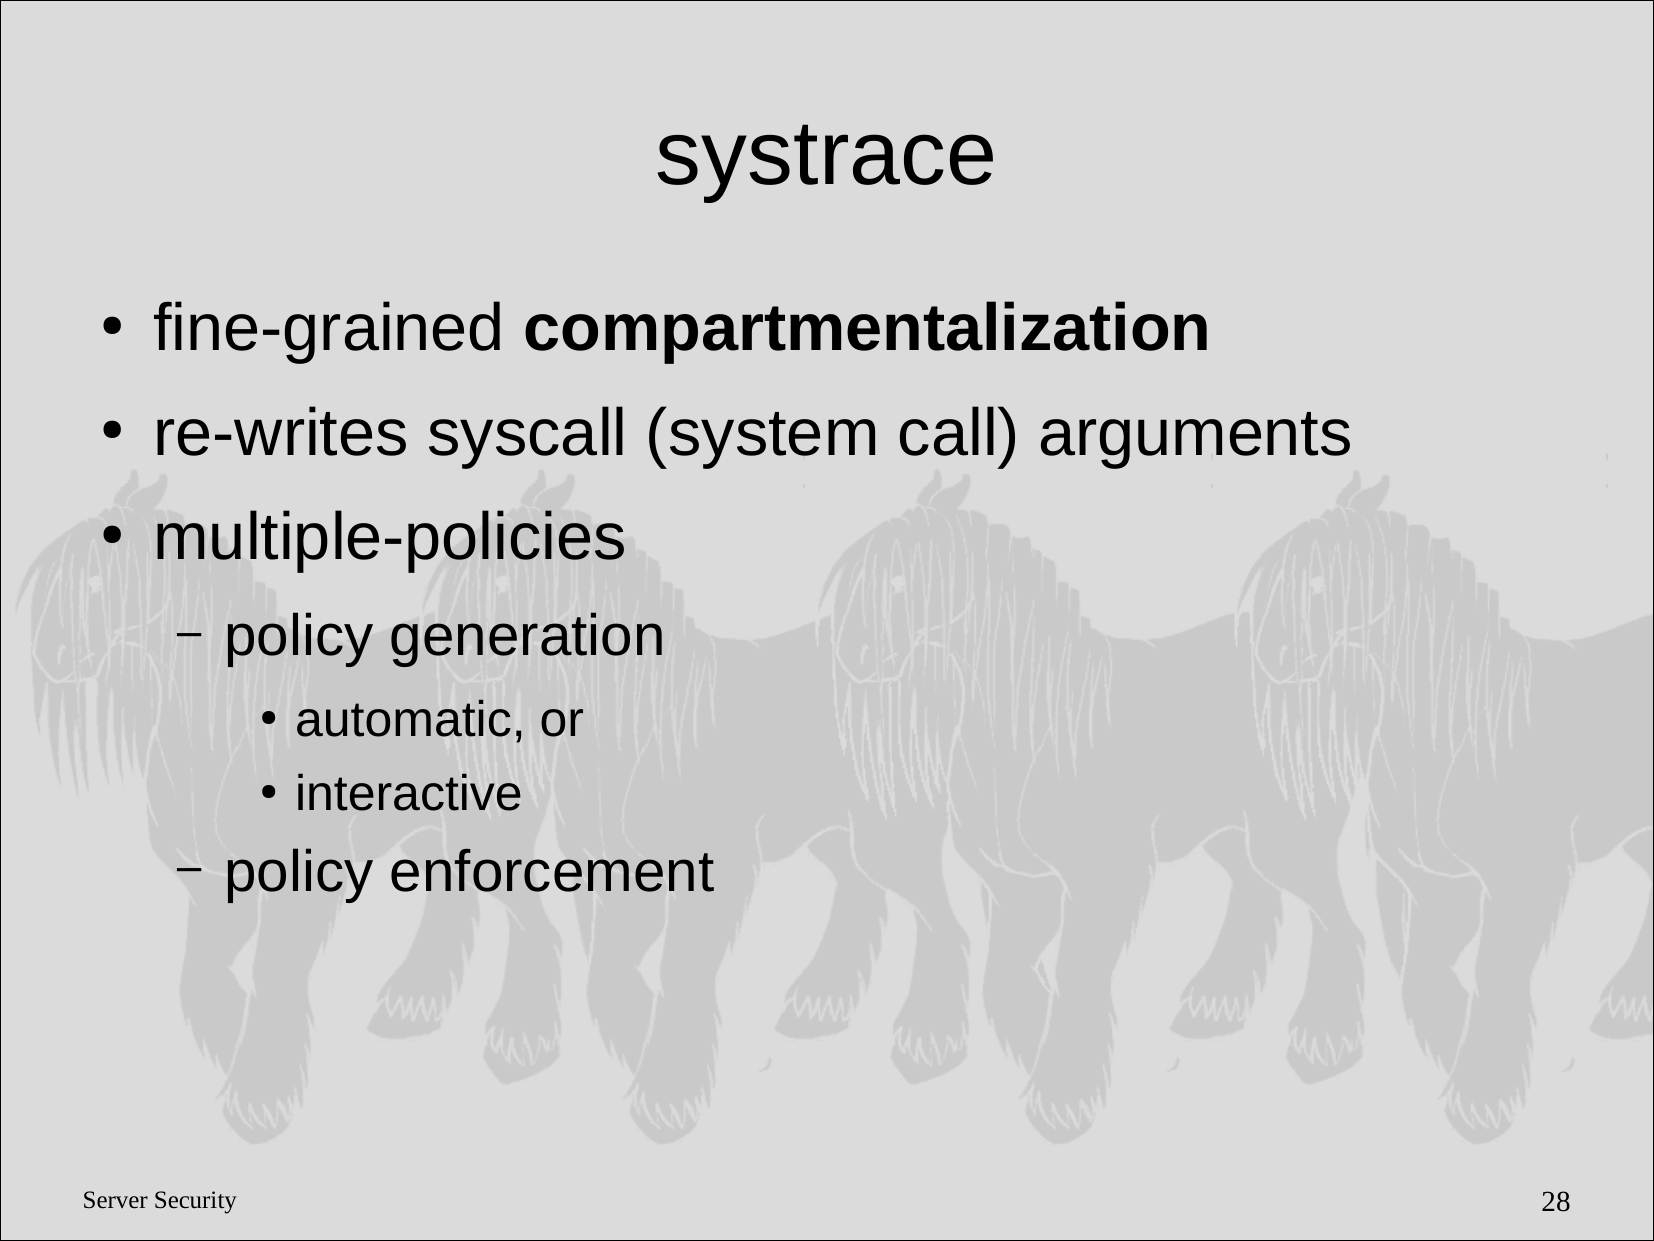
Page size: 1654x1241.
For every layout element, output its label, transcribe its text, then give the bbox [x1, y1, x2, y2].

list fine-grained compartmentalization re-writes syscall (system call) arguments multiple-policies policy generation automatic, or interactive policy enforcement [82, 290, 1571, 1094]
title systrace [82, 49, 1571, 257]
